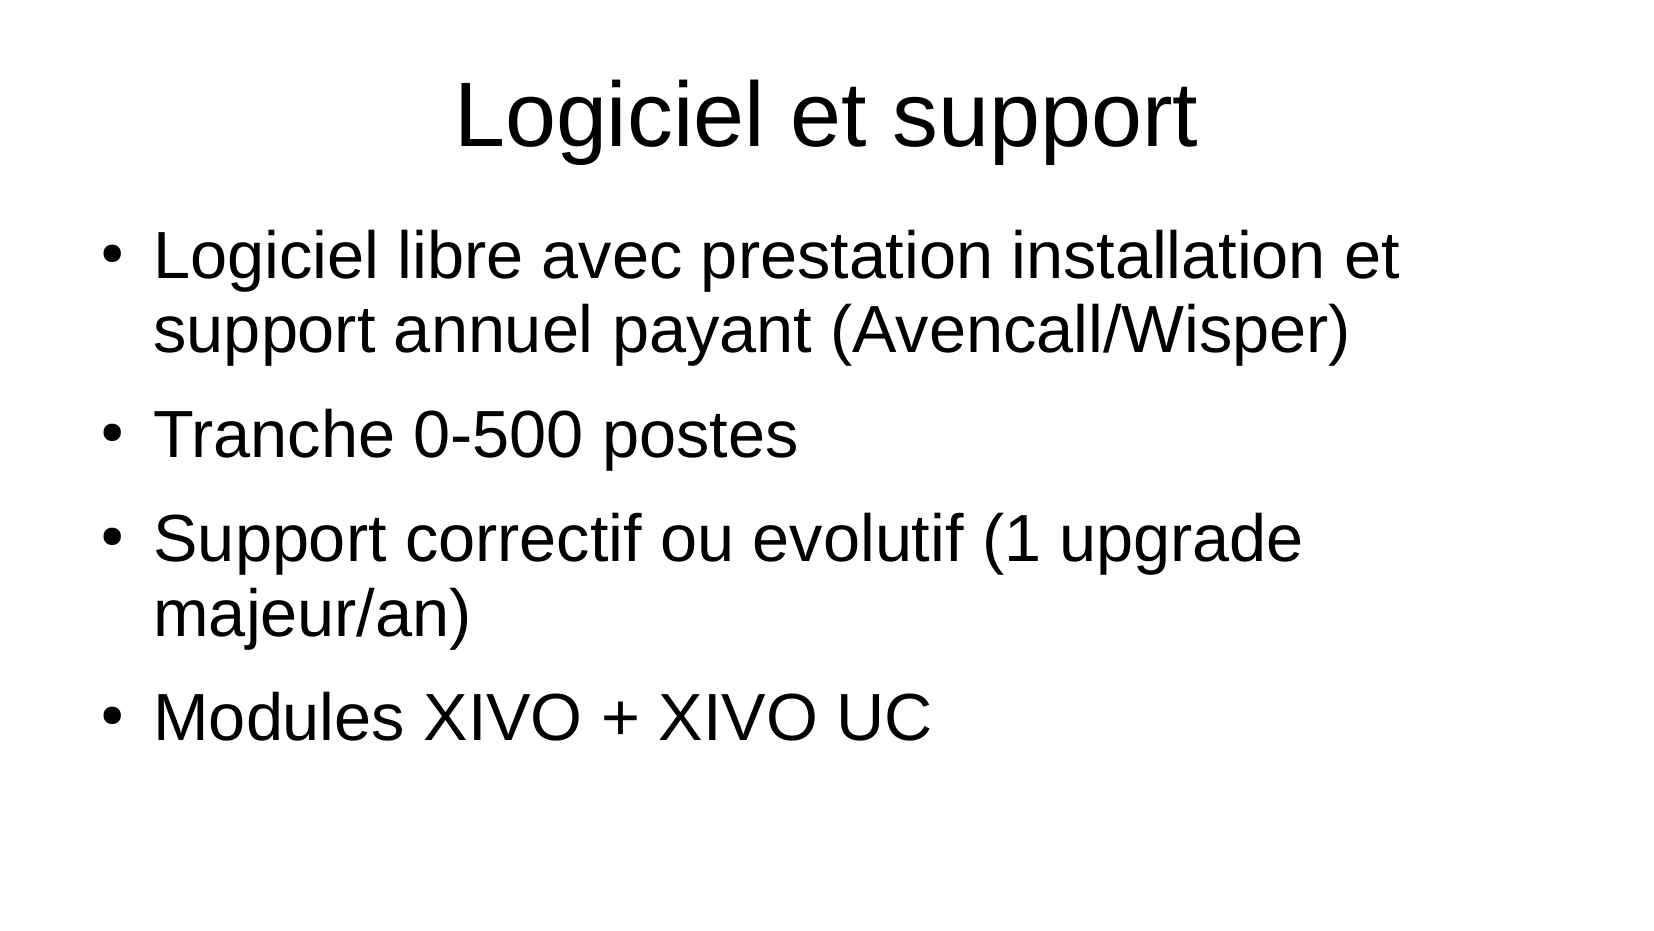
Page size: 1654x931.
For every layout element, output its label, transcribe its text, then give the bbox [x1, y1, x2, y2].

list Logiciel libre avec prestation installation et support annuel payant (Avencall/Wisper) Tranche 0-500 postes Support correctif ou evolutif (1 upgrade majeur/an) Modules XIVO + XIVO UC [82, 217, 1571, 758]
title Logiciel et support [82, 37, 1571, 193]
